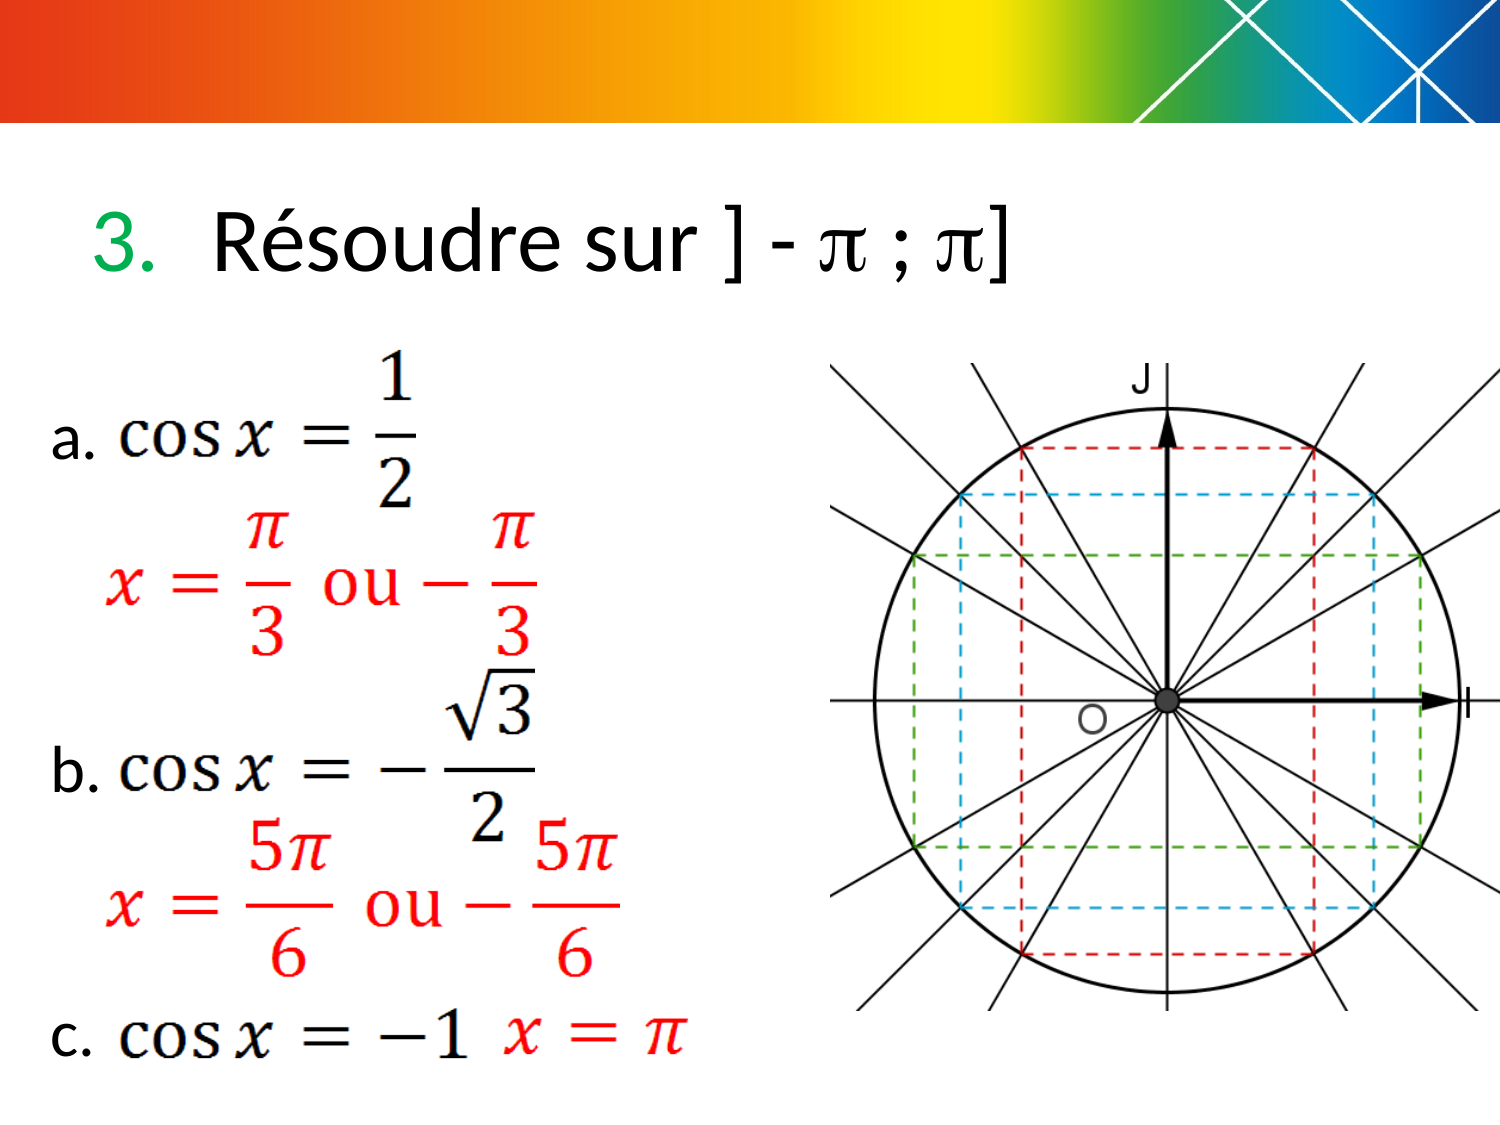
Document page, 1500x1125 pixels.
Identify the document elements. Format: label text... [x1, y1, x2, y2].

picture [830, 363, 1500, 1011]
picture [1340, 0, 1500, 123]
title Résoudre sur ] -  ; ] [75, 163, 1426, 305]
picture [0, 0, 1359, 123]
text_box a. b. c. [35, 385, 821, 1125]
picture [105, 339, 690, 1090]
